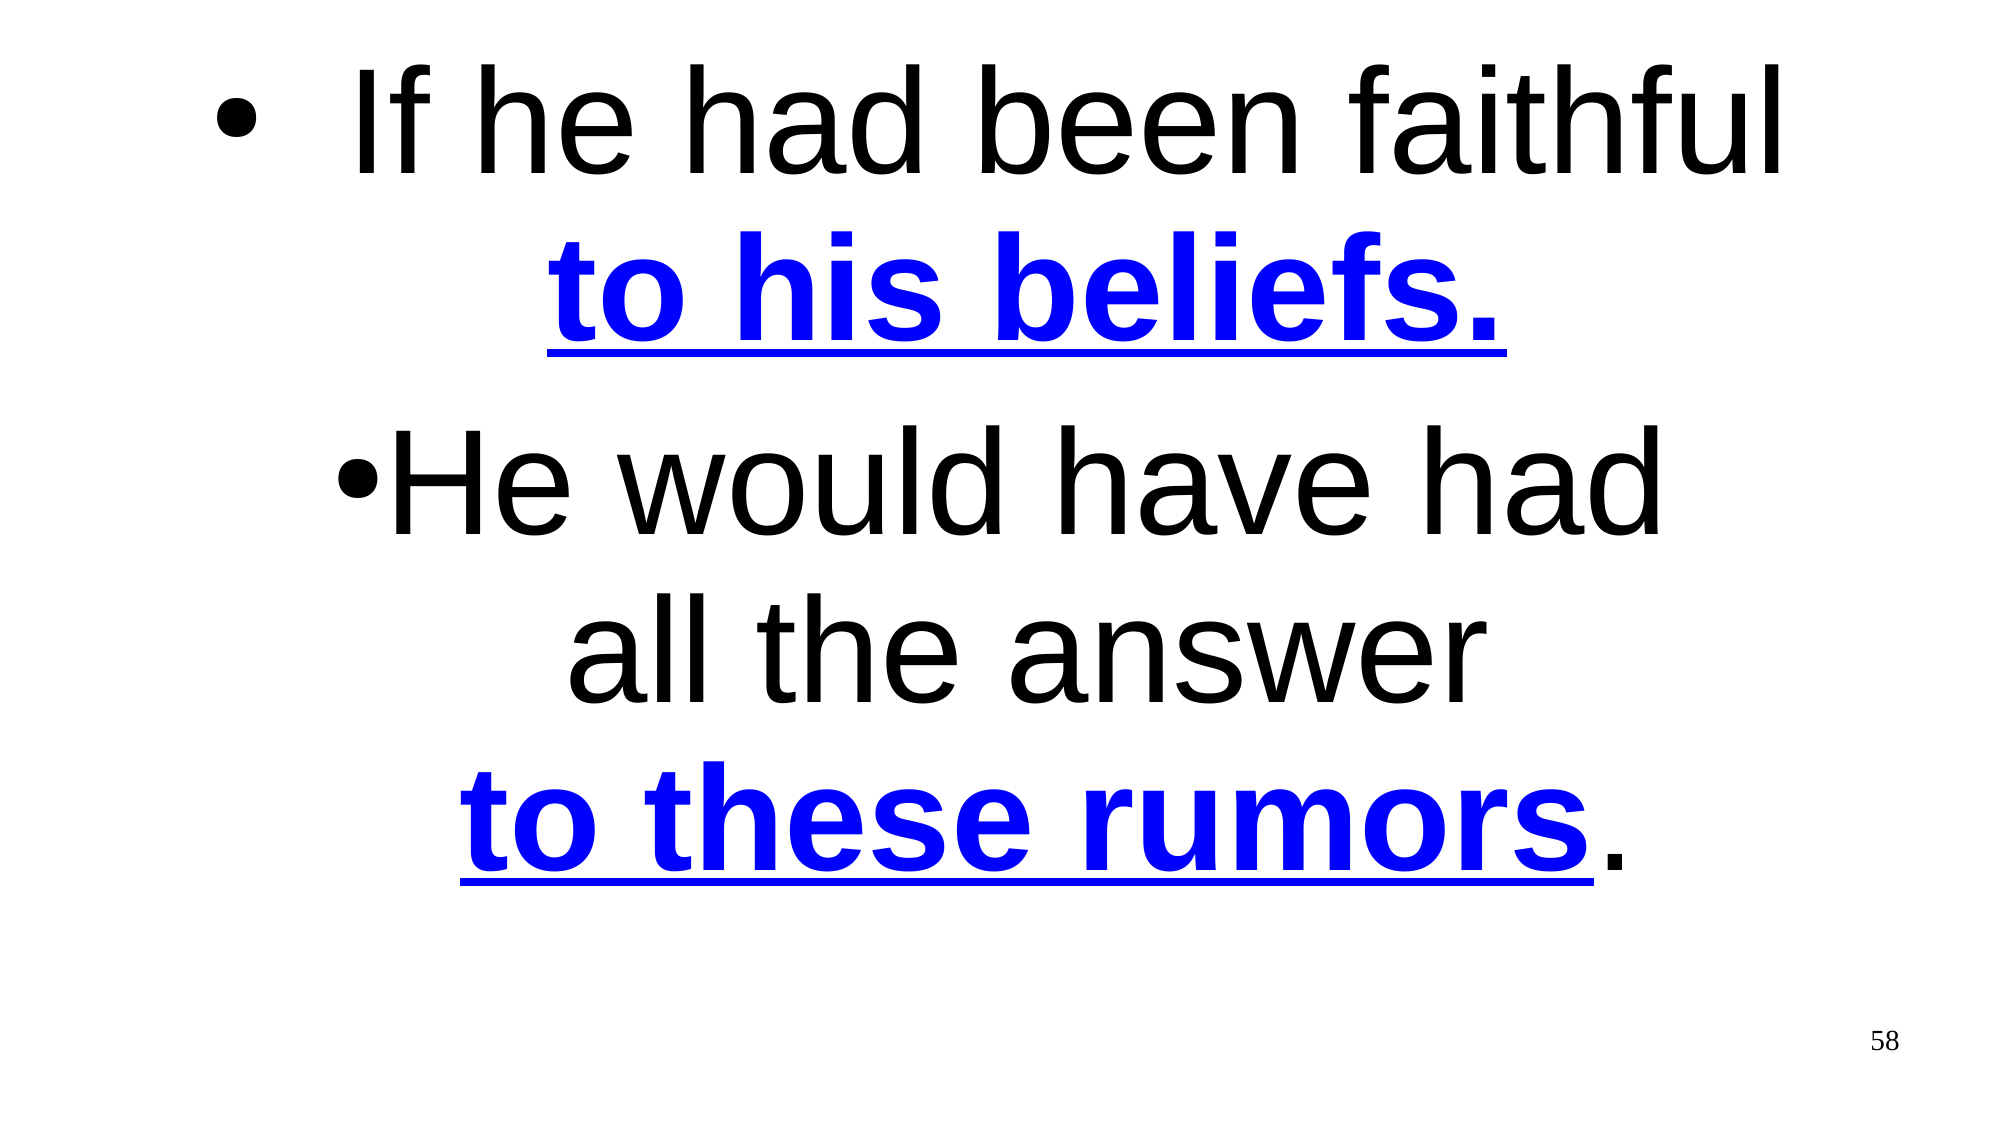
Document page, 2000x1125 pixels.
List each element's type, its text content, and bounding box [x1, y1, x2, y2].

list If he had been faithful to his beliefs. He would have had all the answer to these rumors. [37, 37, 1988, 1088]
